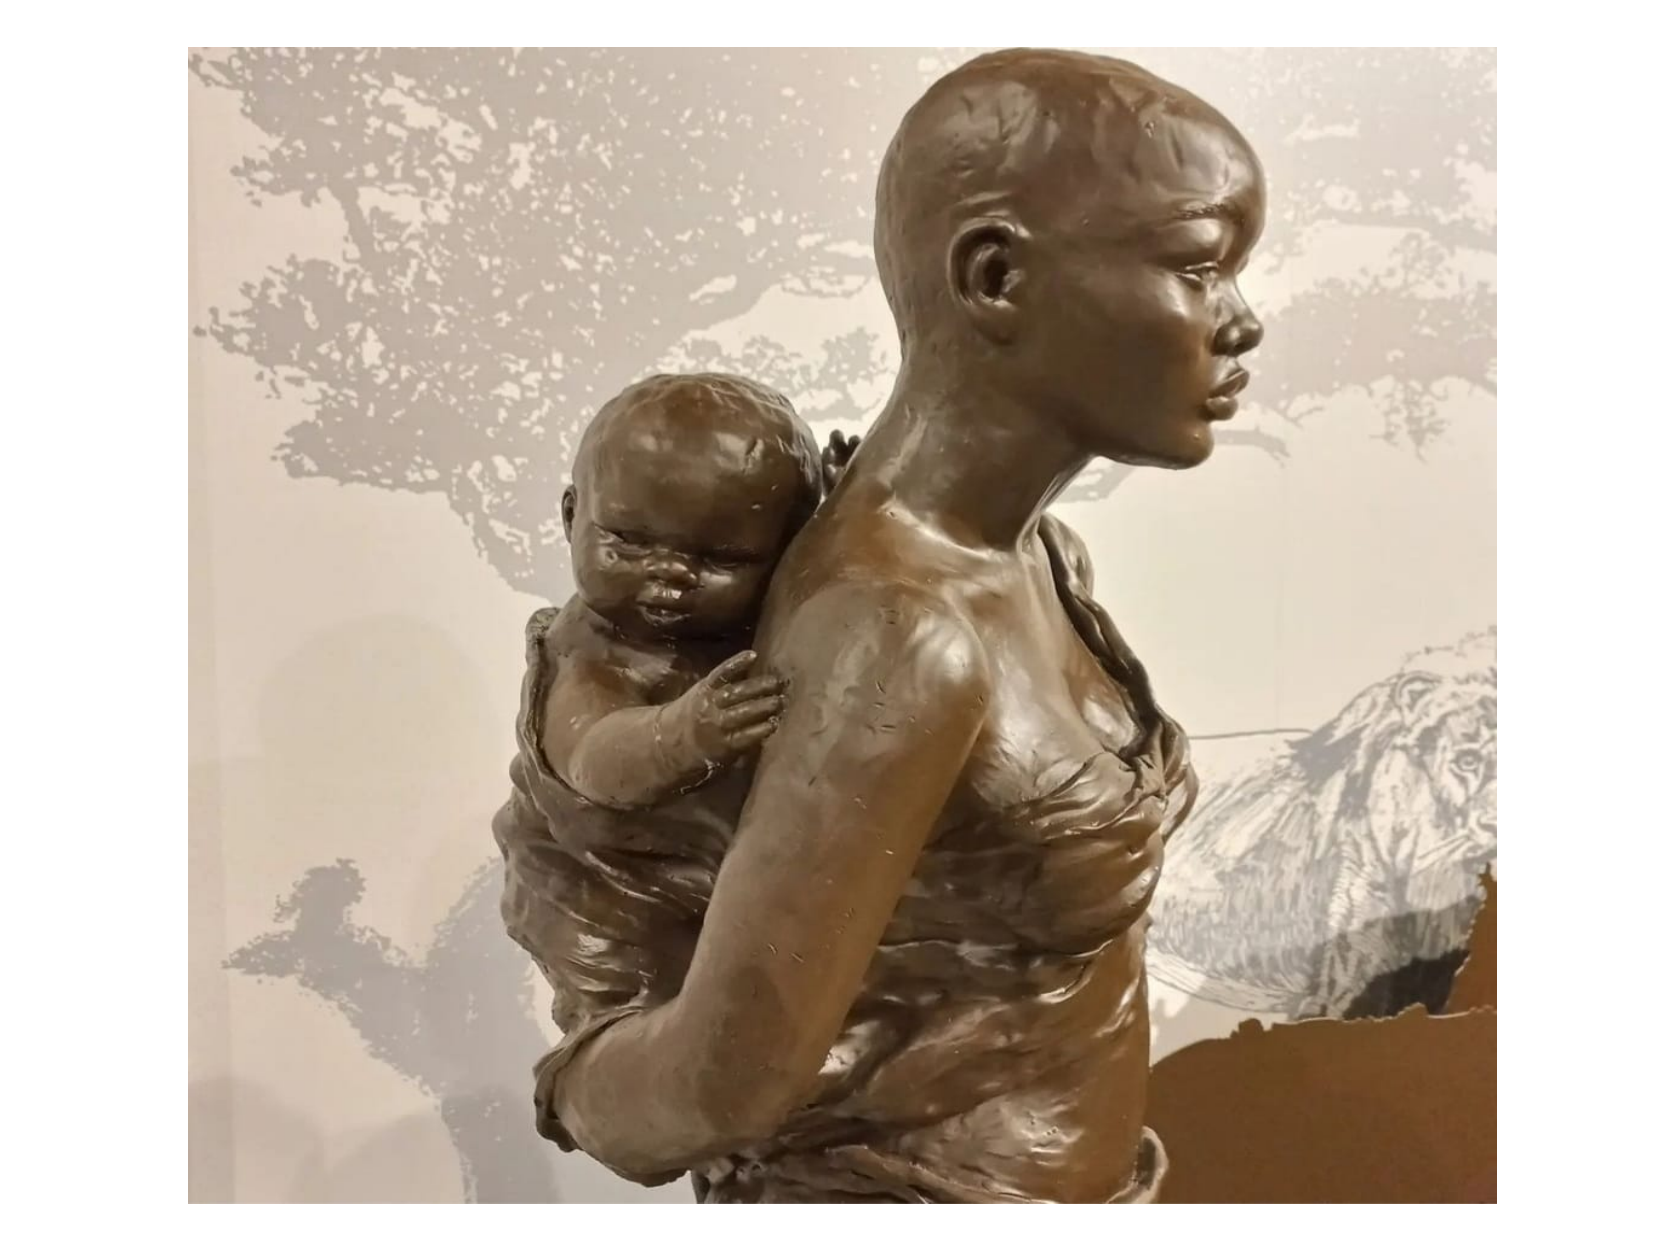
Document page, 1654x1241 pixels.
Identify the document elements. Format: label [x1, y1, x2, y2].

picture [188, 47, 1497, 1204]
